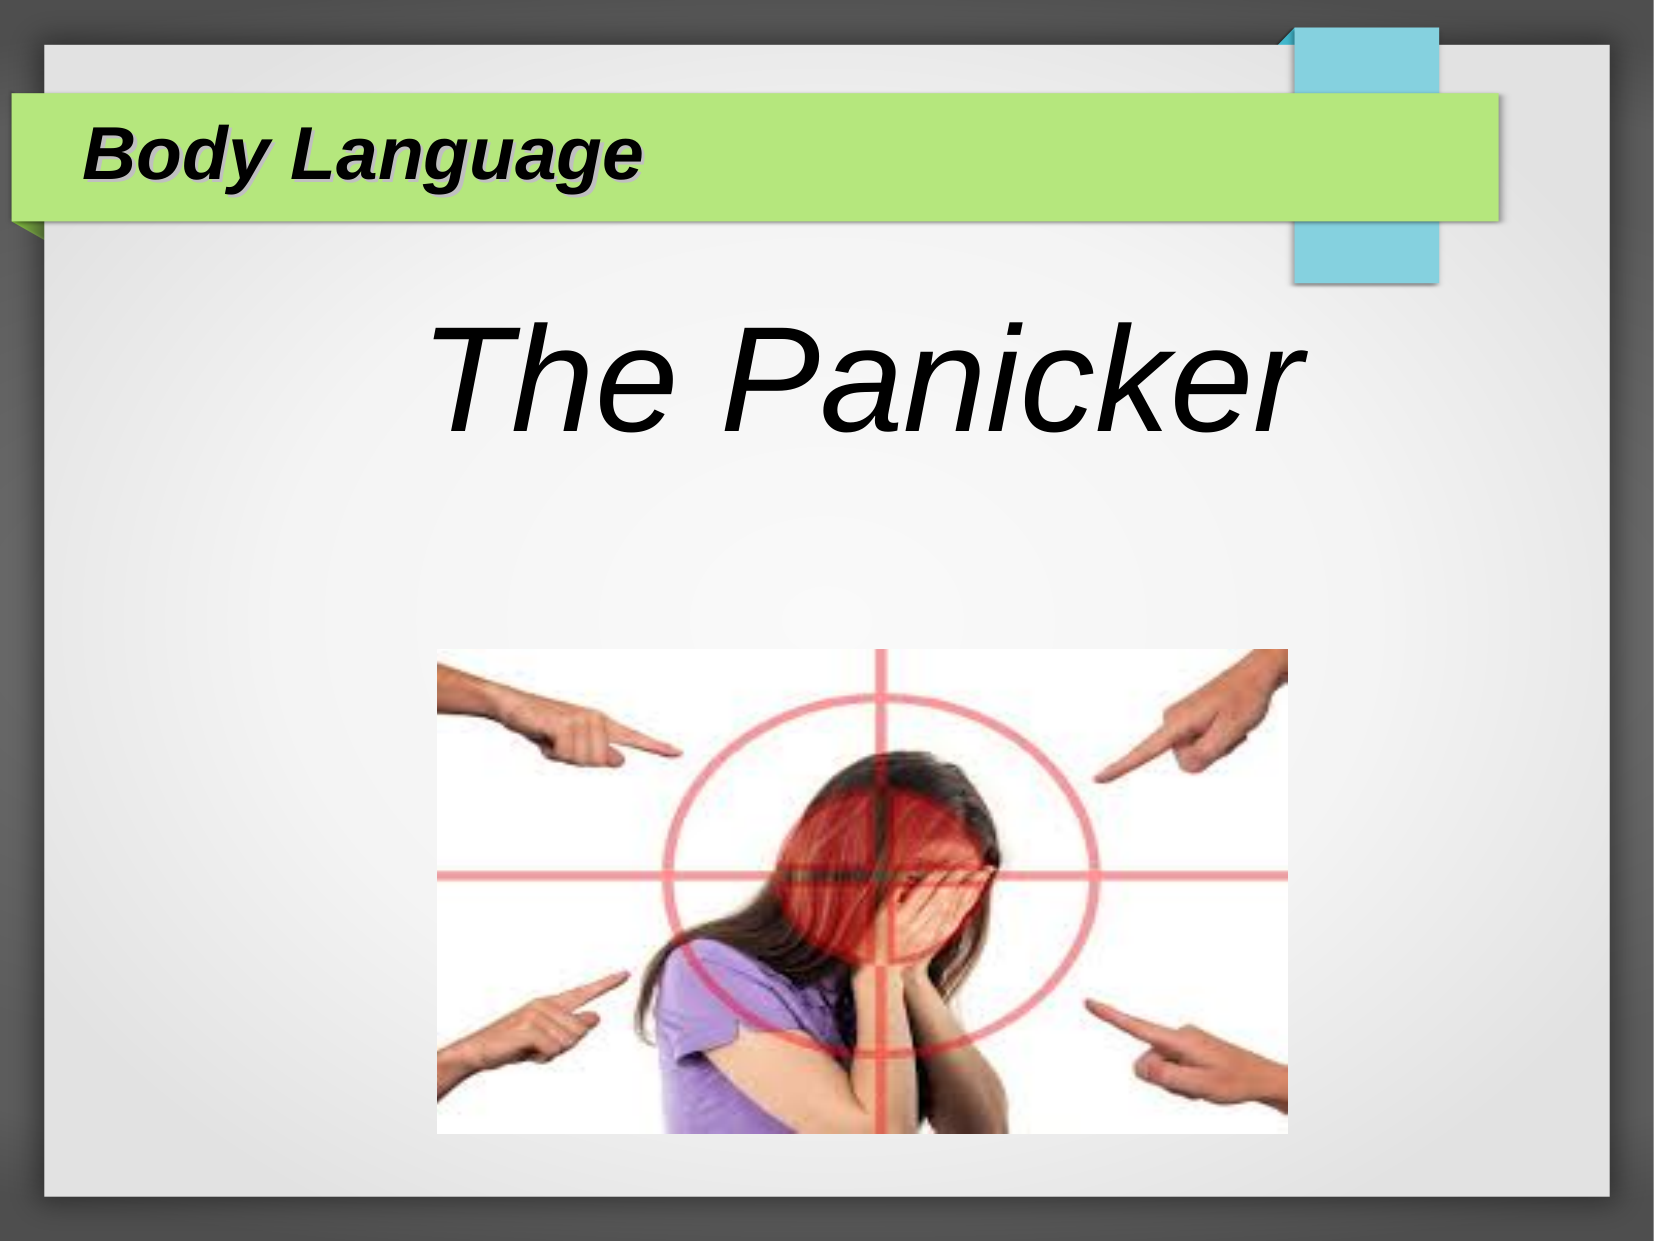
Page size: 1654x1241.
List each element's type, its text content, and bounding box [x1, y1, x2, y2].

list The Panicker [82, 295, 1571, 1015]
picture [0, 0, 1654, 1241]
title Body Language [82, 94, 1264, 213]
